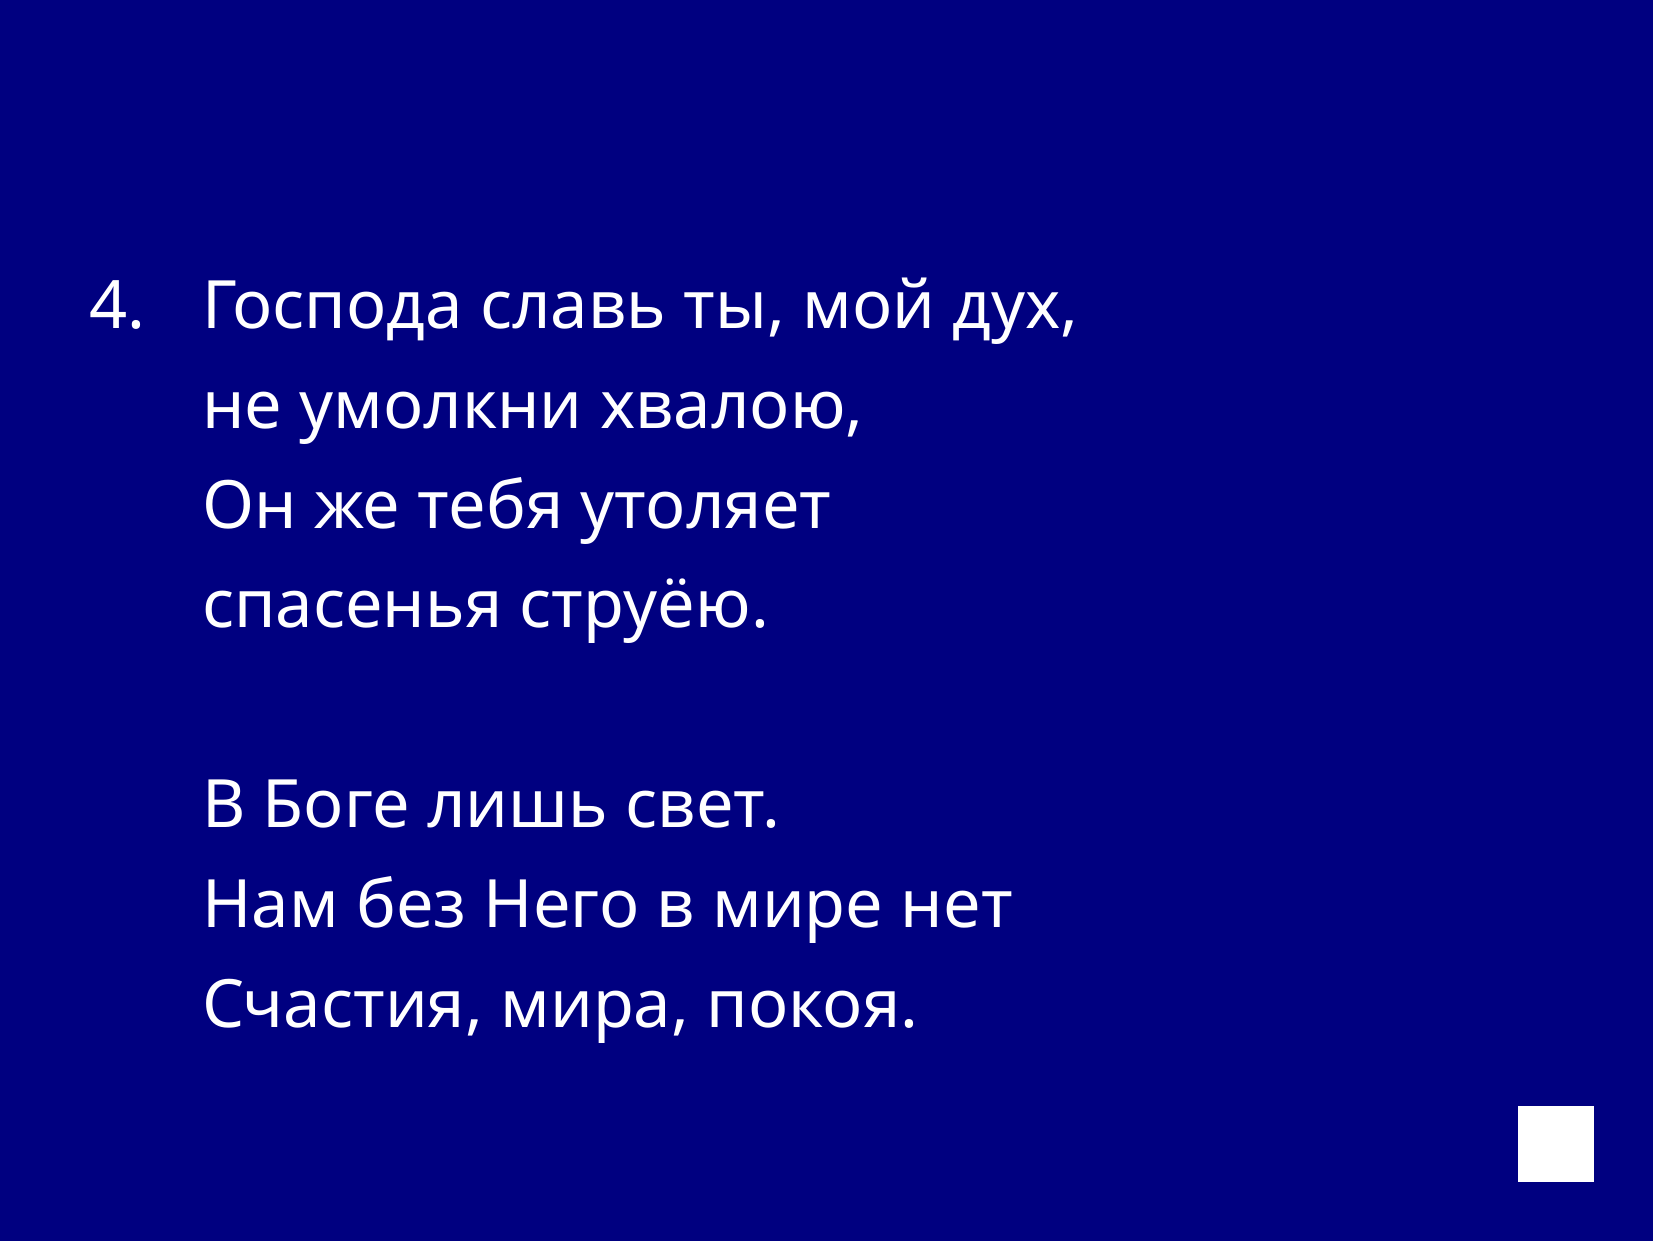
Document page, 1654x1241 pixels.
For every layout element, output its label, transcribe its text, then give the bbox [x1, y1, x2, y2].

text_box [1518, 1106, 1594, 1182]
text_box 4. Господа славь ты, мой дух, не умолкни хвалою, Он же тебя утоляет спасенья струёю. В Боге лишь свет. Нам без Него в мире нет Счастия, мира, покоя. [75, 150, 1576, 1163]
